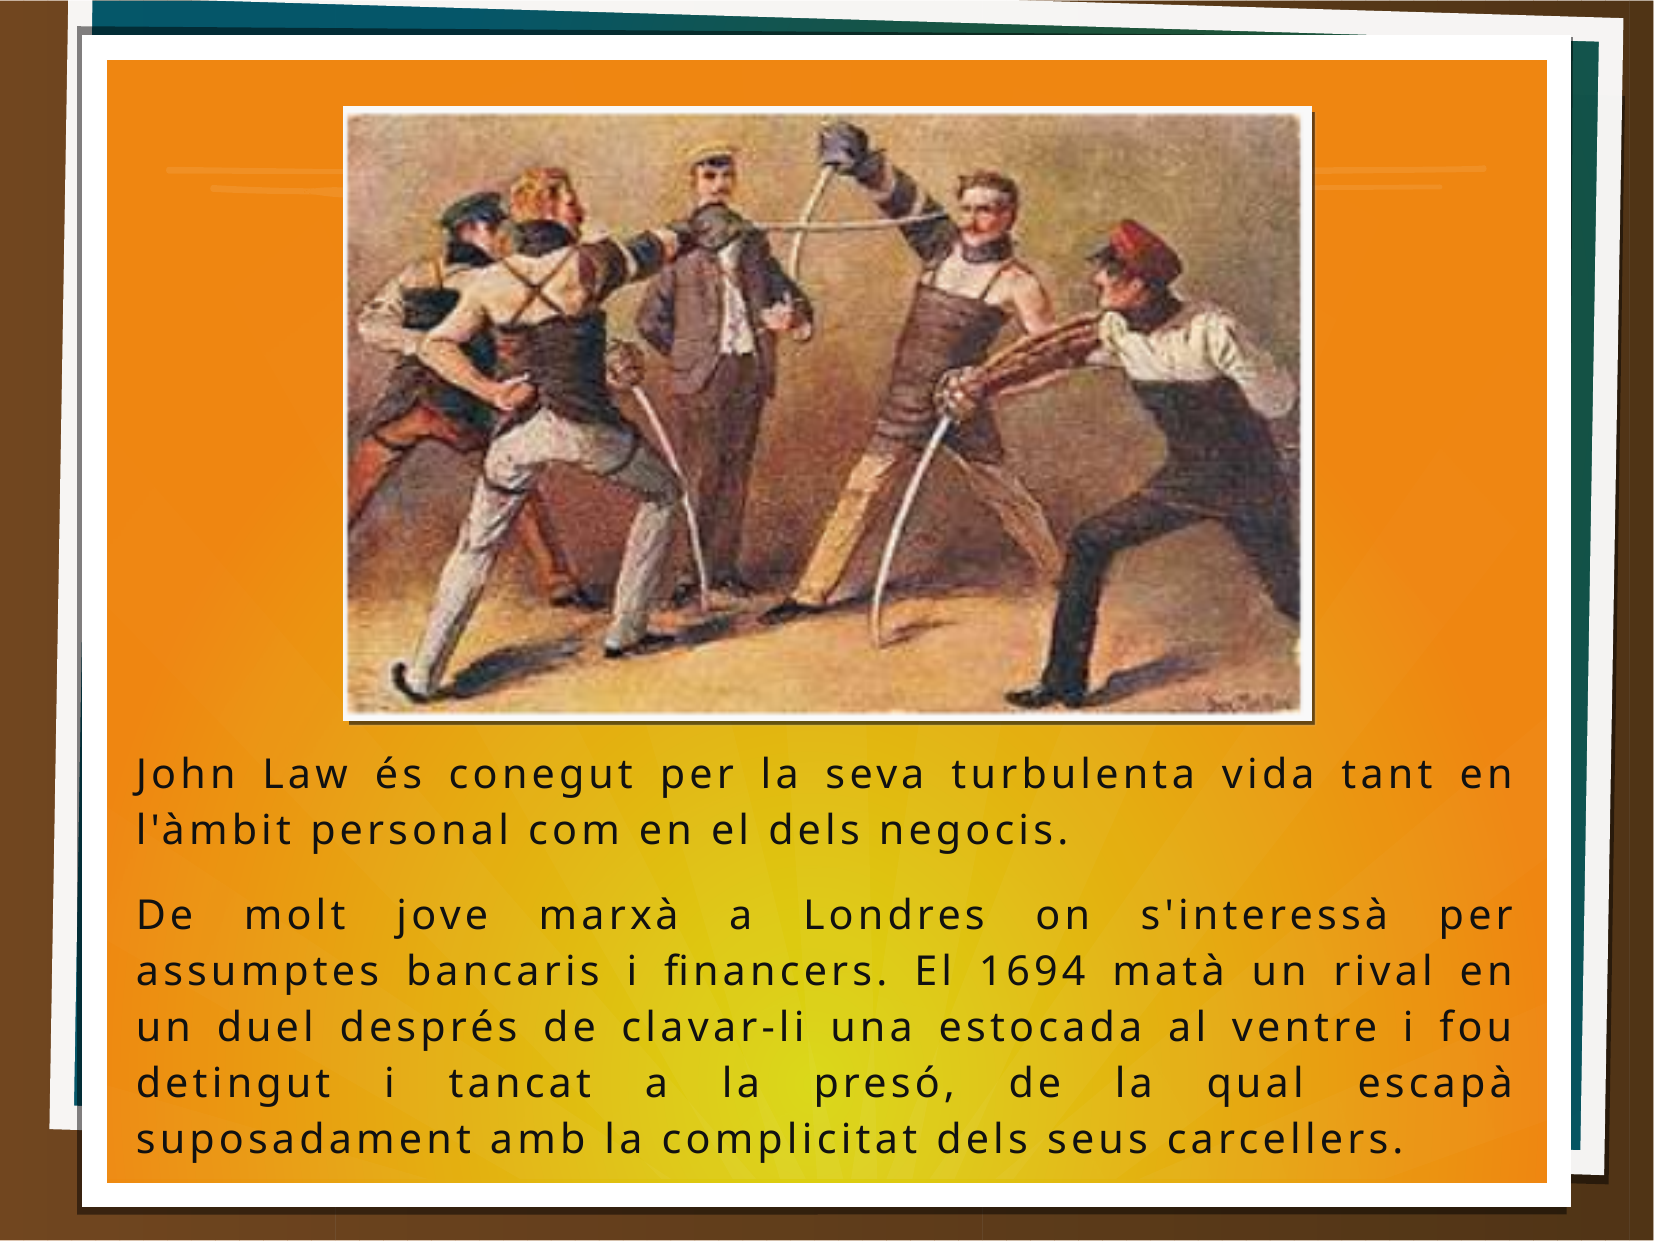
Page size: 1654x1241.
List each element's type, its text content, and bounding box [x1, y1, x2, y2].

picture [343, 106, 1312, 721]
list John Law és conegut per la seva turbulenta vida tant en l'àmbit personal com en el dels negocis. De molt jove marxà a Londres on s'interessà per assumptes bancaris i financers. El 1694 matà un rival en un duel després de clavar-li una estocada al ventre i fou detingut i tancat a la presó, de la qual escapà suposadament amb la complicitat dels seus carcellers. [135, 744, 1518, 1170]
